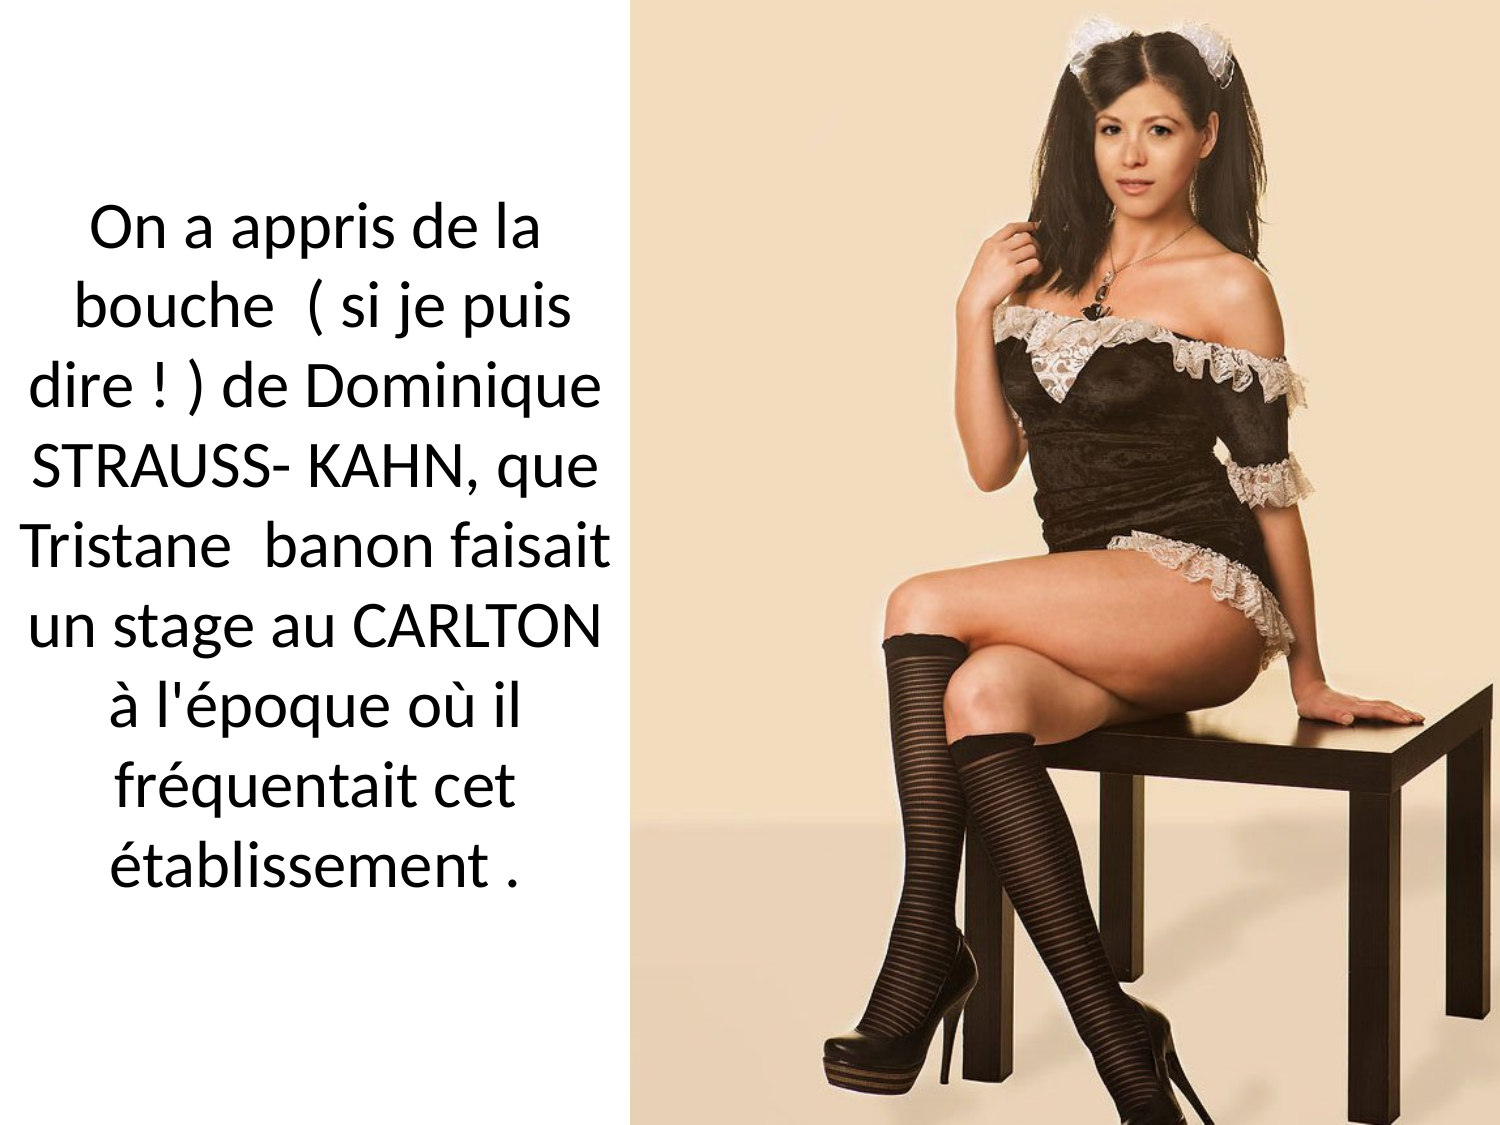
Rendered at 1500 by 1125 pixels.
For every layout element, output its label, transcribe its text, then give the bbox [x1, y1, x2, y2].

title On a appris de la bouche ( si je puis dire ! ) de Dominique STRAUSS- KAHN, que Tristane banon faisait un stage au CARLTON à l'époque où il fréquentait cet établissement . [0, 0, 630, 1083]
picture [630, 0, 1500, 1125]
